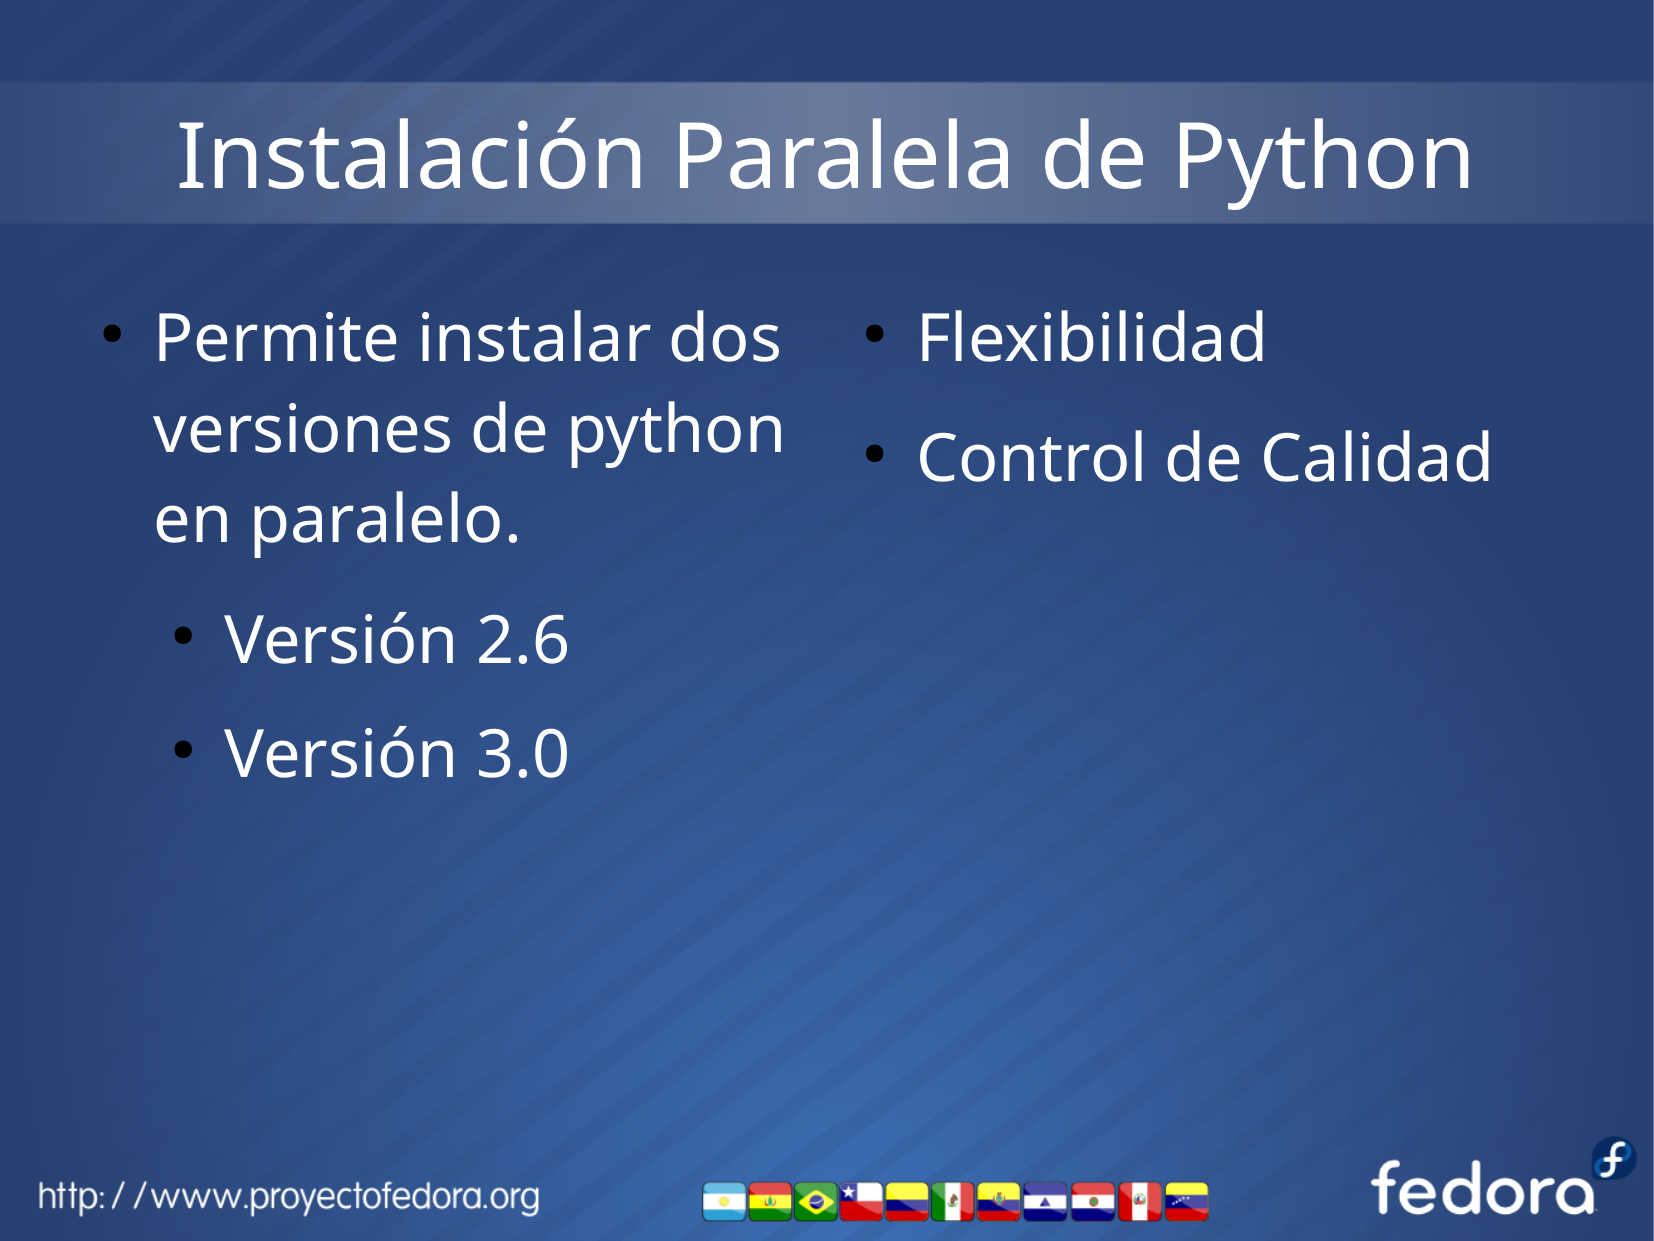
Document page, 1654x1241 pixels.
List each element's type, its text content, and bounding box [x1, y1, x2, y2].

picture [0, 0, 1654, 1241]
list Flexibilidad Control de Calidad [845, 290, 1572, 1094]
title Instalación Paralela de Python [82, 49, 1571, 257]
list Permite instalar dos versiones de python en paralelo. Versión 2.6 Versión 3.0 [82, 290, 809, 1094]
